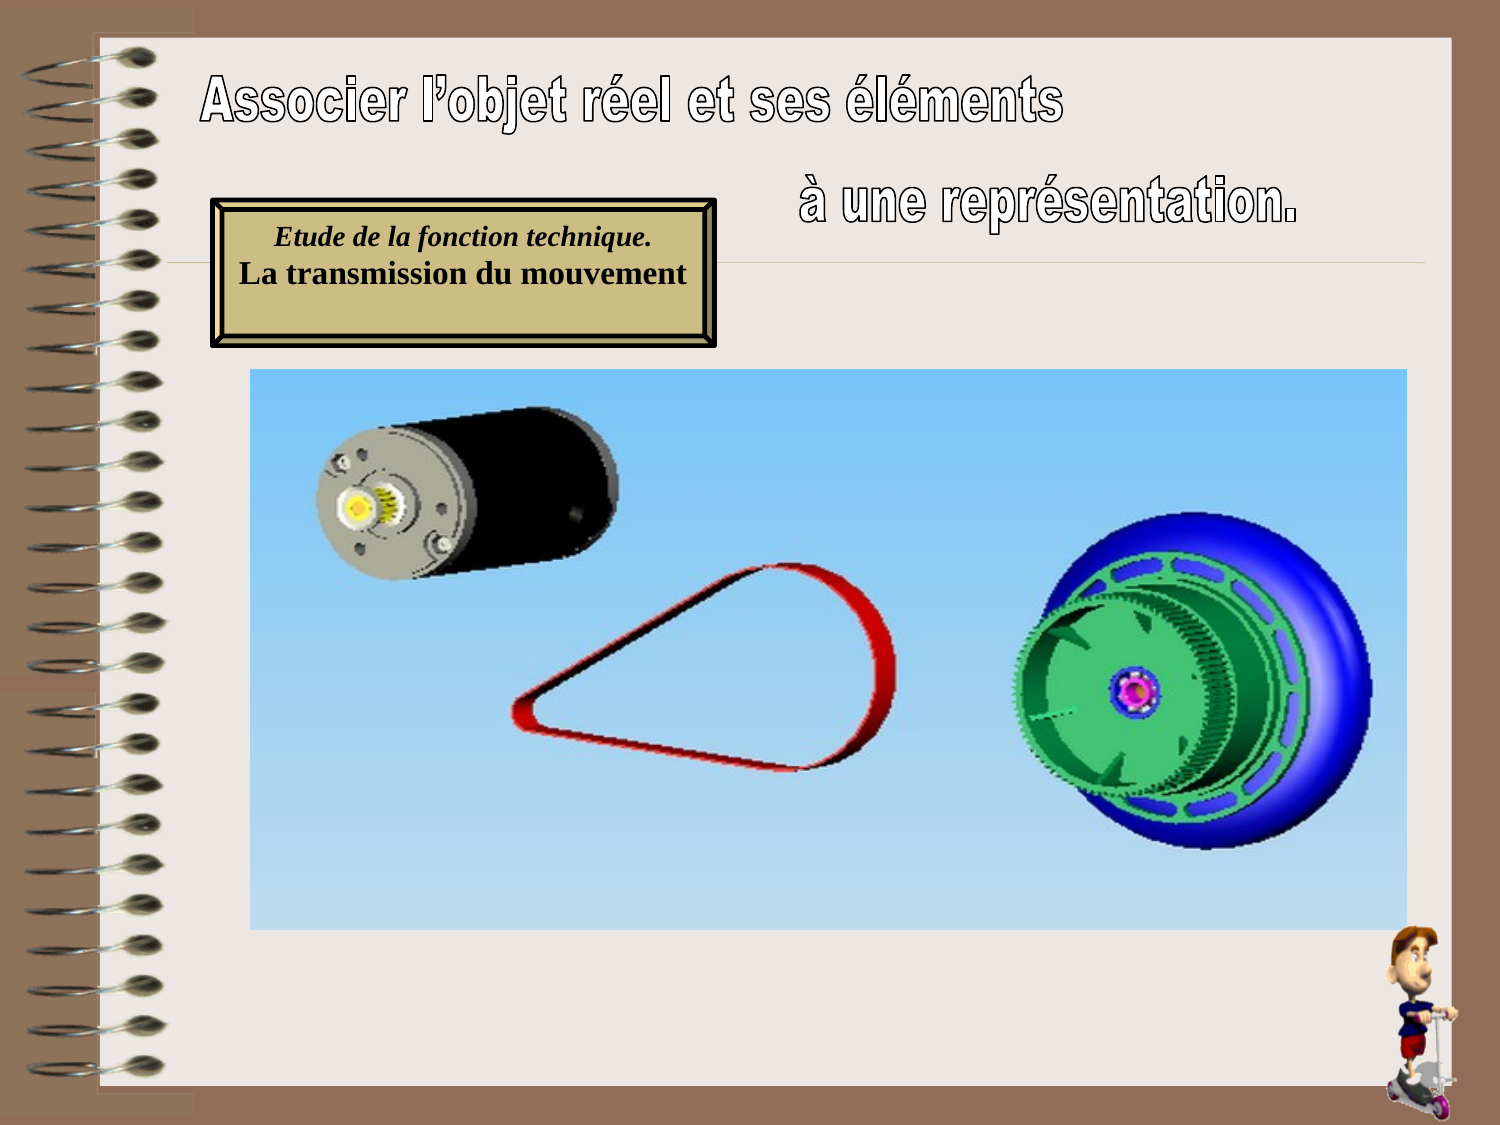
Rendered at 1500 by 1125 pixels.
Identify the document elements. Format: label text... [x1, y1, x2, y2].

text_box [234, 87, 259, 122]
text_box [1286, 209, 1295, 221]
text_box [1038, 87, 1063, 122]
text_box [1166, 187, 1193, 223]
text_box [584, 87, 602, 121]
text_box [877, 76, 886, 121]
text_box [688, 87, 715, 122]
picture [0, 8, 194, 674]
text_box [1120, 187, 1144, 222]
text_box [436, 75, 446, 101]
text_box [1147, 175, 1165, 223]
text_box [805, 174, 817, 185]
text_box [960, 187, 987, 223]
text_box [1257, 187, 1281, 222]
text_box [316, 87, 343, 122]
text_box [212, 200, 715, 346]
text_box [846, 87, 873, 122]
text_box [1036, 187, 1063, 223]
text_box [661, 76, 670, 121]
text_box [990, 187, 1015, 235]
text_box [890, 87, 916, 122]
text_box Etude de la fonction technique. La transmission du mouvement [221, 209, 705, 337]
text_box [777, 87, 804, 122]
text_box [346, 88, 356, 121]
text_box [919, 87, 958, 121]
text_box [287, 87, 314, 122]
text_box [424, 76, 432, 121]
text_box [991, 87, 1016, 121]
text_box [478, 75, 504, 122]
text_box [549, 75, 566, 122]
text_box [507, 75, 517, 85]
text_box [1215, 188, 1224, 222]
text_box [872, 187, 896, 222]
text_box [1091, 187, 1117, 223]
text_box [750, 87, 775, 122]
text_box [346, 75, 356, 85]
text_box [855, 75, 867, 85]
picture [250, 369, 1486, 1125]
text_box [1064, 187, 1088, 223]
text_box [520, 87, 547, 122]
text_box [805, 87, 830, 122]
picture [0, 692, 194, 1115]
text_box [602, 87, 629, 122]
text_box [200, 75, 234, 121]
text_box [260, 87, 285, 122]
text_box [448, 87, 475, 122]
text_box [800, 187, 826, 222]
text_box [843, 188, 867, 222]
text_box [899, 187, 926, 223]
text_box [631, 87, 657, 122]
text_box [611, 75, 623, 85]
text_box [1019, 75, 1036, 122]
text_box [389, 87, 408, 121]
text_box [1194, 175, 1212, 223]
text_box [716, 75, 734, 122]
text_box [502, 88, 517, 135]
text_box [1228, 187, 1254, 223]
text_box [359, 87, 386, 122]
text_box [943, 187, 961, 222]
text_box [1215, 175, 1224, 185]
text_box [1018, 187, 1037, 222]
text_box [899, 75, 910, 85]
text_box [961, 87, 988, 122]
text_box [1045, 174, 1057, 185]
